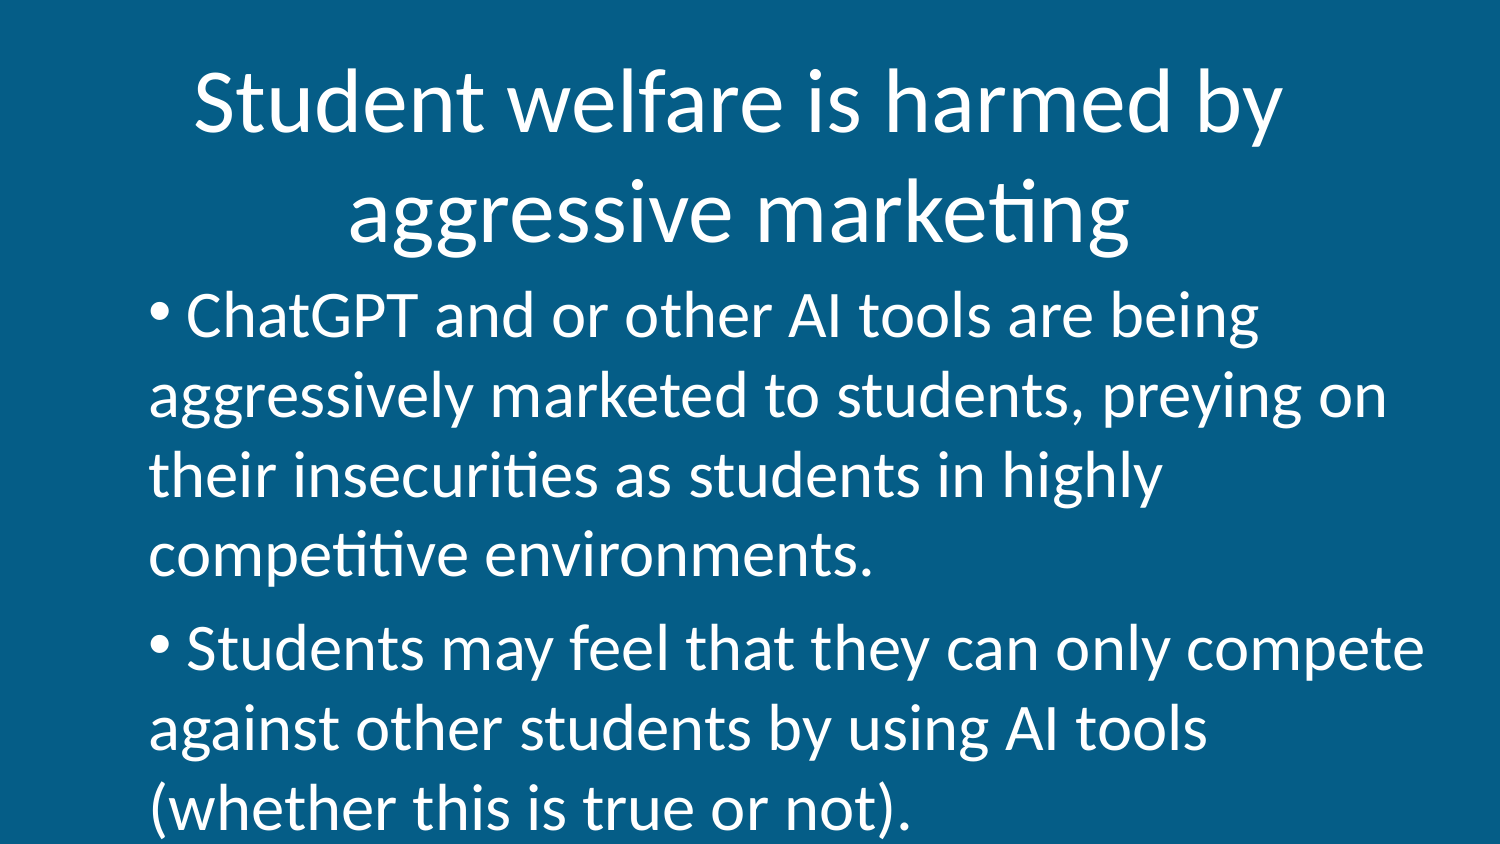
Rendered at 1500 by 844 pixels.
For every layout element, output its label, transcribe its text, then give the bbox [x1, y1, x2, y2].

list ChatGPT and or other AI tools are being aggressively marketed to students, preying on their insecurities as students in highly competitive environments. Students may feel that they can only compete against other students by using AI tools (whether this is true or not). [75, 262, 1465, 844]
title Student welfare is harmed by aggressive marketing [75, 33, 1425, 175]
